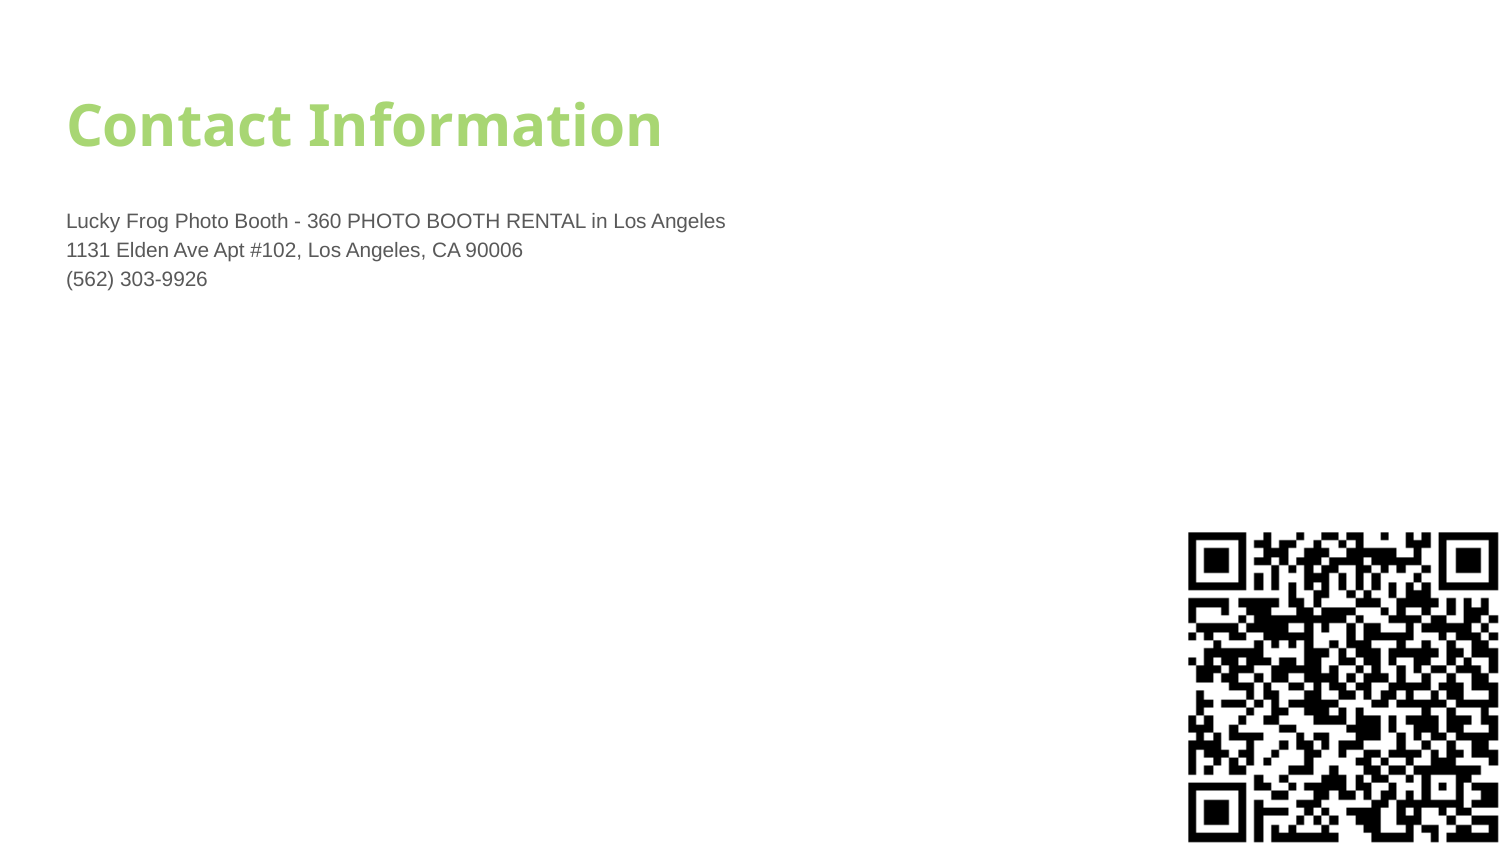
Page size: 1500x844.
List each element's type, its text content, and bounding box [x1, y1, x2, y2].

list Lucky Frog Photo Booth - 360 PHOTO BOOTH RENTAL in Los Angeles 1131 Elden Ave Apt #102, Los Angeles, CA 90006 (562) 303-9926 [51, 189, 1449, 750]
title Contact Information [51, 72, 1449, 167]
picture [1187, 531, 1500, 844]
